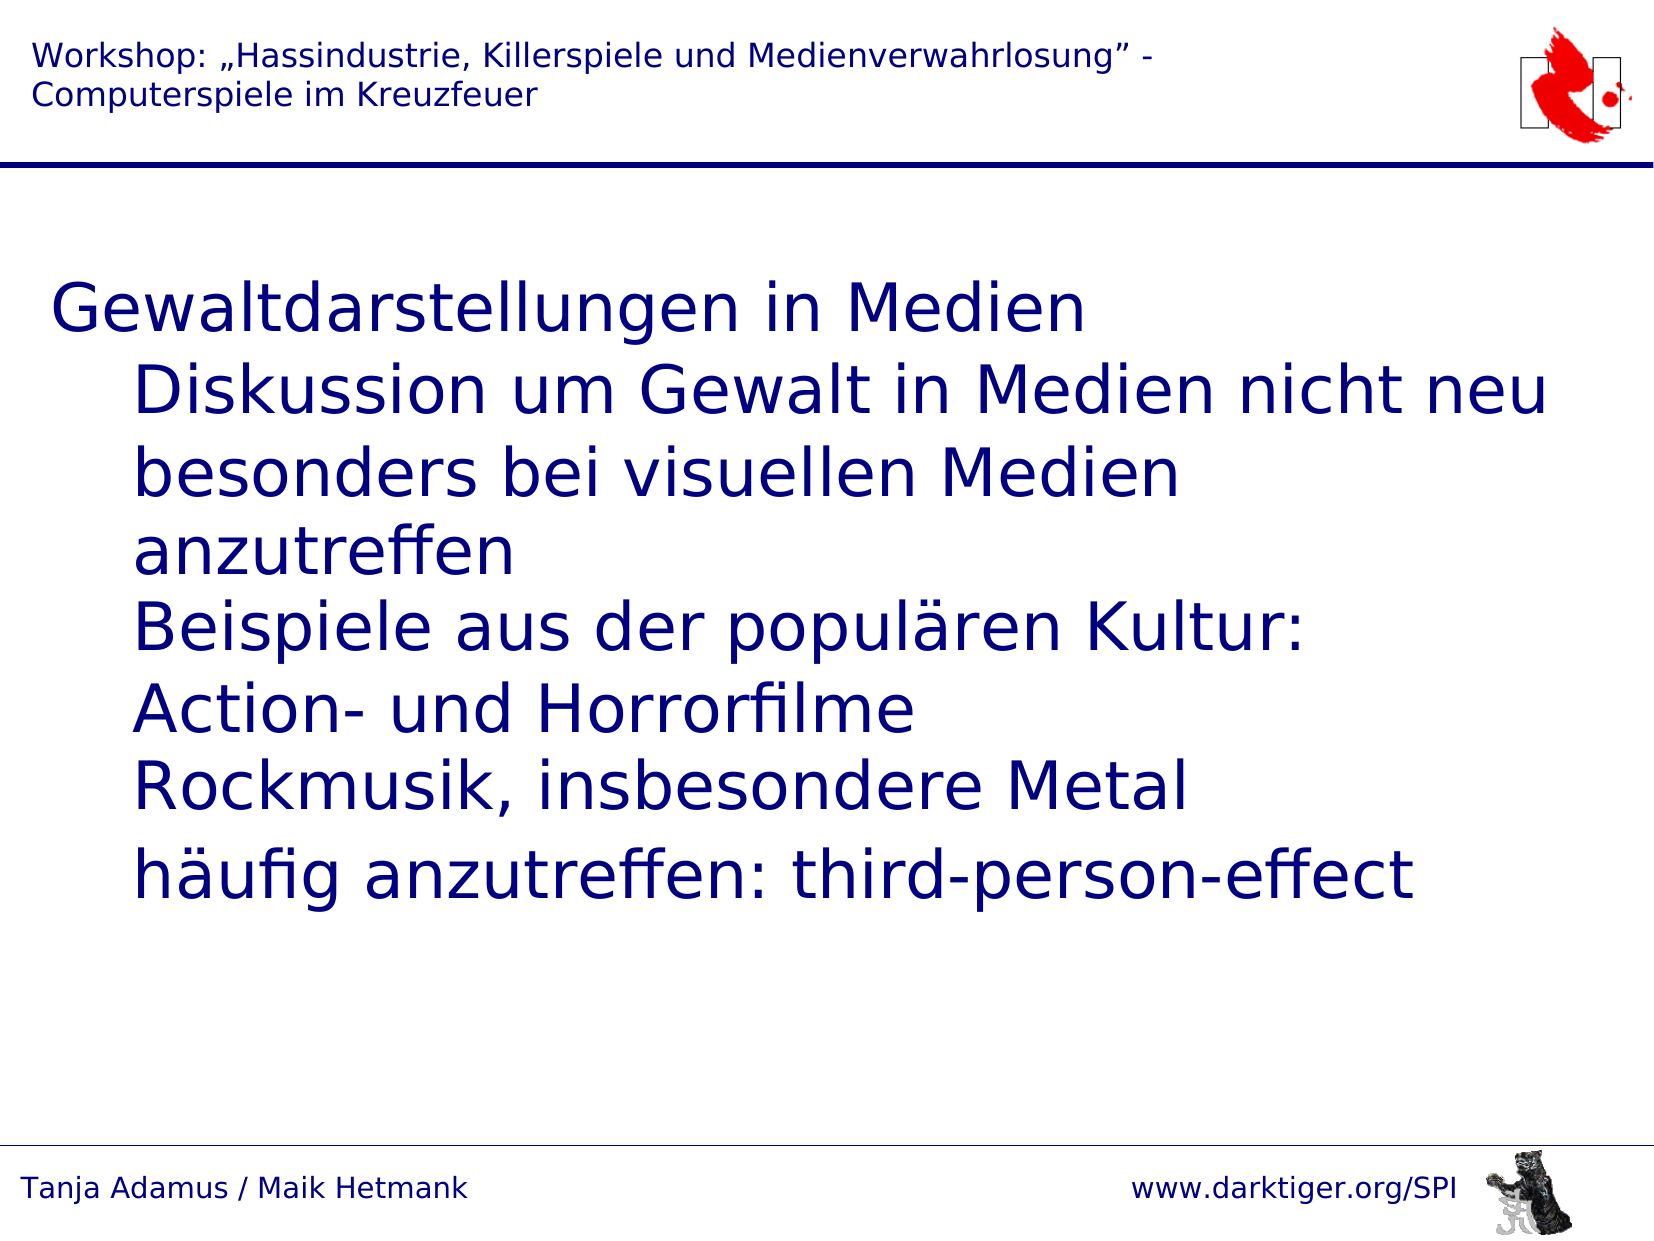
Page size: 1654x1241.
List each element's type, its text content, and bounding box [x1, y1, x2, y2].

text_box Beispiele aus der populären Kultur: [118, 580, 1595, 663]
text_box Action- und Horrorfilme [118, 663, 1595, 740]
text_box häufig anzutreffen: third-person-effect [118, 828, 1595, 922]
text_box Rockmusik, insbesondere Metal [118, 740, 1595, 828]
picture [1503, 16, 1632, 148]
text_box Gewaltdarstellungen in Medien [35, 261, 1565, 355]
text_box Workshop: „Hassindustrie, Killerspiele und Medienverwahrlosung” - Computerspiele im Kreuzfeuer [16, 29, 1418, 178]
picture [1486, 1150, 1572, 1235]
text_box besonders bei visuellen Medien anzutreffen [118, 427, 1595, 580]
text_box Diskussion um Gewalt in Medien nicht neu [118, 344, 1595, 427]
